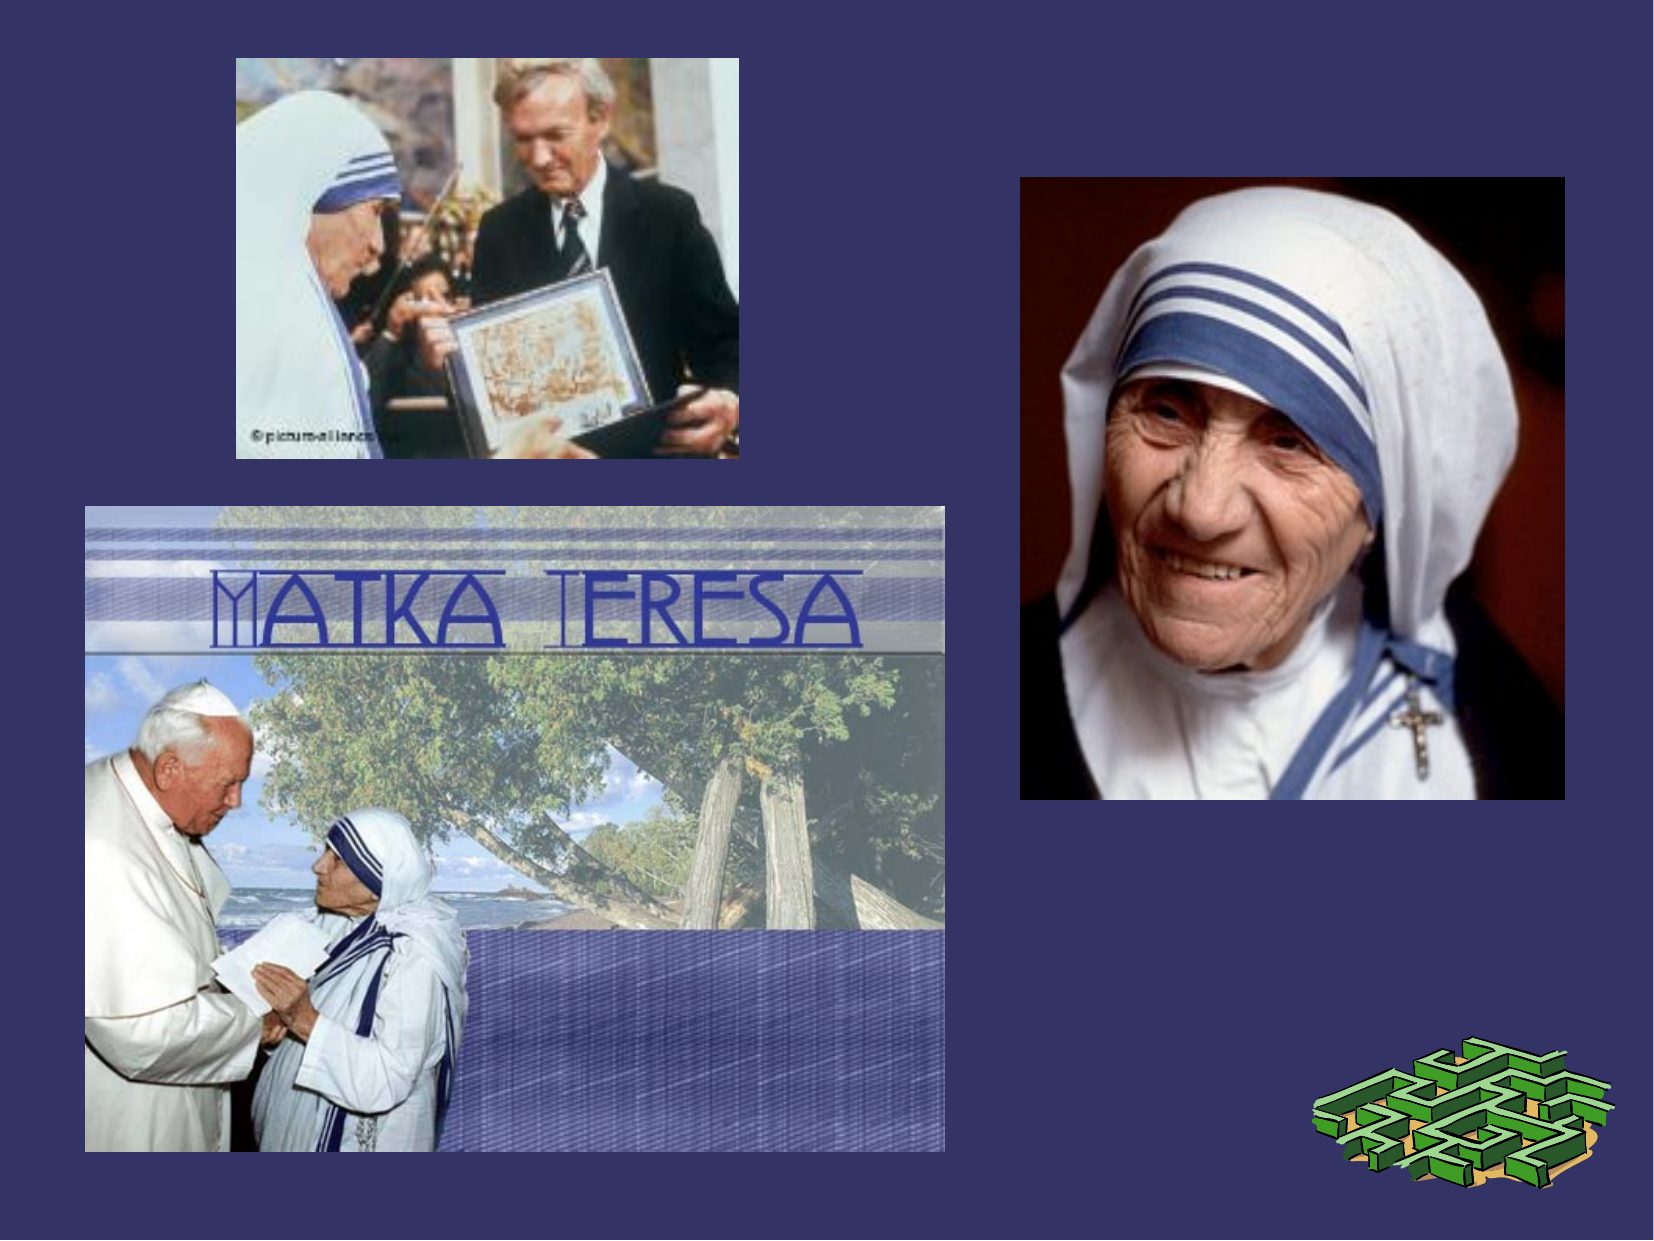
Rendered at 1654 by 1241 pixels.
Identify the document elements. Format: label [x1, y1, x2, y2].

picture [85, 506, 945, 1152]
picture [1020, 177, 1565, 800]
picture [236, 58, 739, 459]
